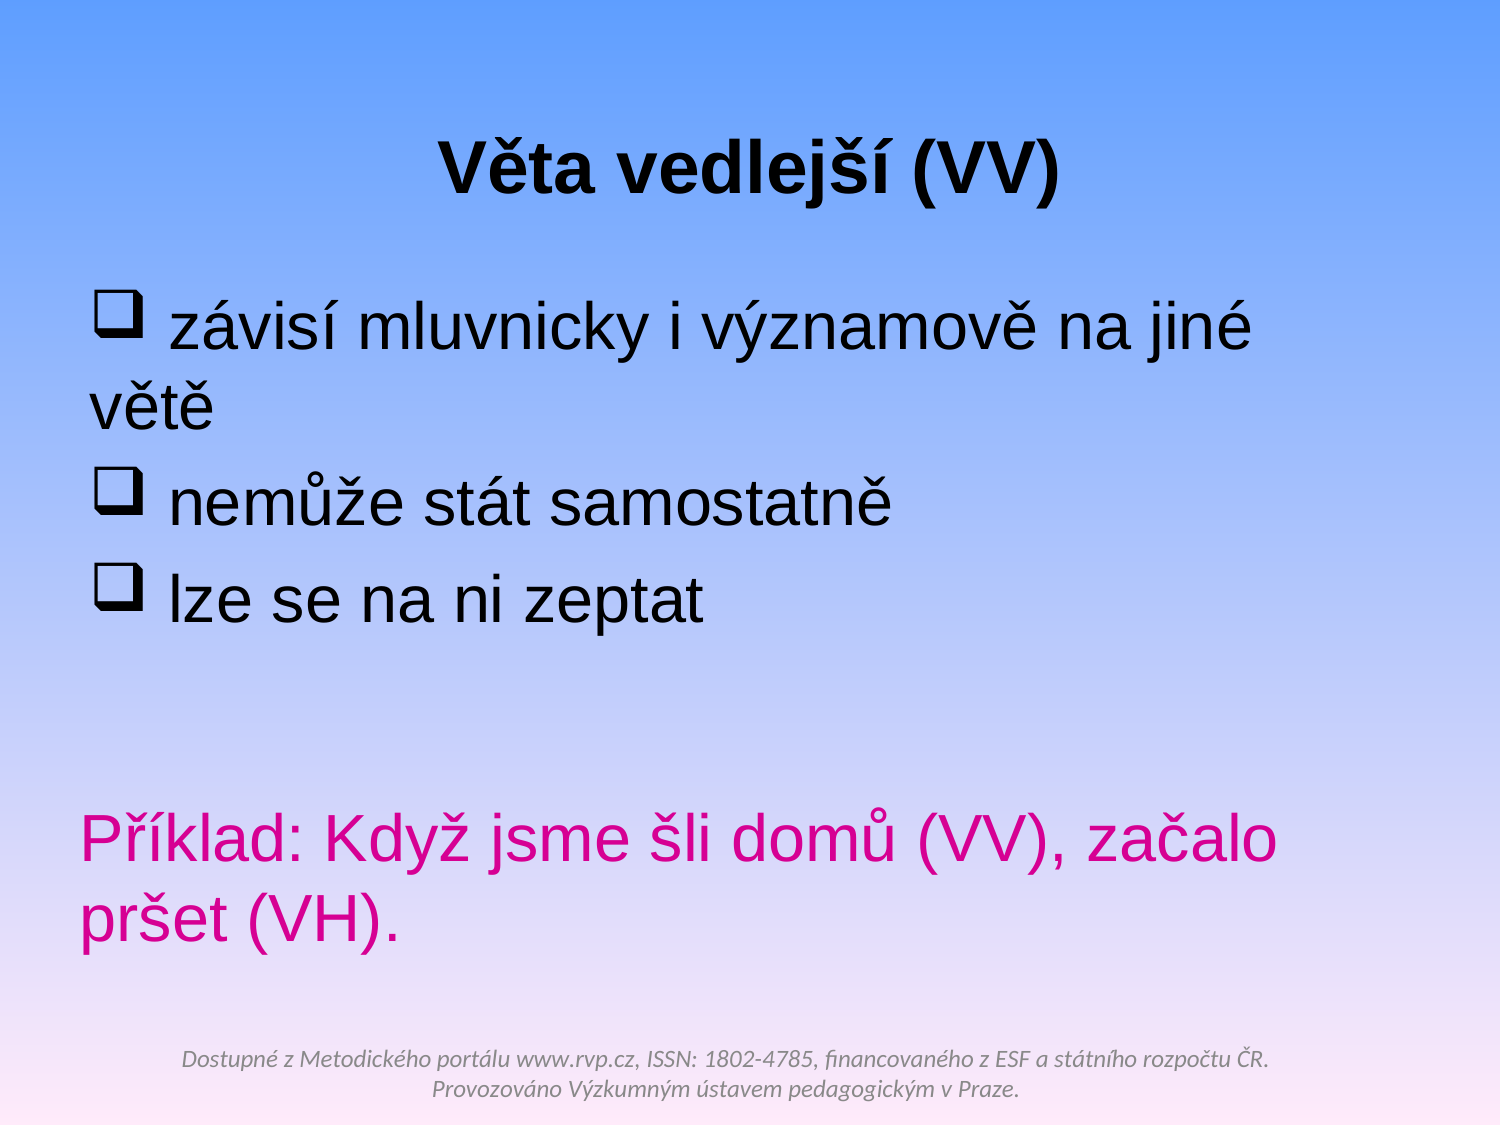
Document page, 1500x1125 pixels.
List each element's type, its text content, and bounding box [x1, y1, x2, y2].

text_box Příklad: Když jsme šli domů (VV), začalo pršet (VH). [64, 786, 1447, 988]
text_box závisí mluvnicky i významově na jiné větě nemůže stát samostatně lze se na ni zeptat [75, 274, 1413, 665]
text_box Dostupné z Metodického portálu www.rvp.cz, ISSN: 1802-4785, financovaného z ESF a státního rozpočtu ČR. Provozováno Výzkumným ústavem pedagogickým v Praze. [105, 1042, 1348, 1103]
text_box Věta vedlejší (VV) [112, 42, 1388, 274]
